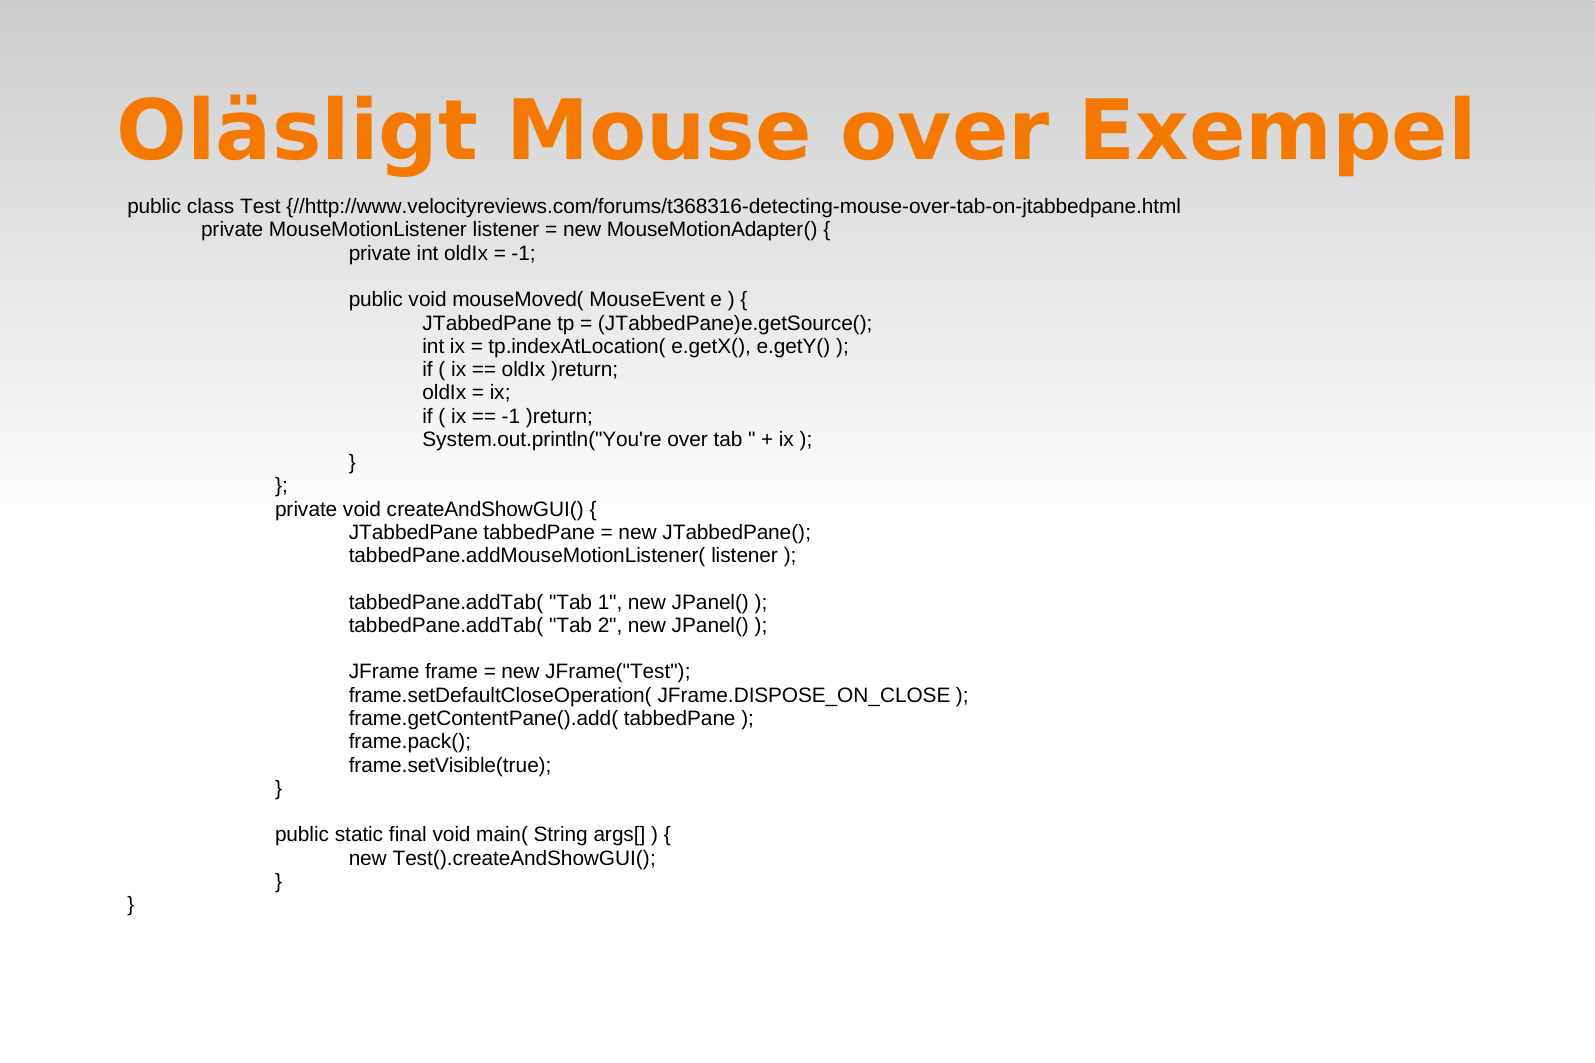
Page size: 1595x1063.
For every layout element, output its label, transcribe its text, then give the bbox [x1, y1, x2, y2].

title Oläsligt Mouse over Exempel [79, 49, 1515, 213]
text_box public class Test {//http://www.velocityreviews.com/forums/t368316-detecting-mouse-over-tab-on-jtabbedpane.html private MouseMotionListener listener = new MouseMotionAdapter() { private int oldIx = -1; public void mouseMoved( MouseEvent e ) { JTabbedPane tp = (JTabbedPane)e.getSource(); int ix = tp.indexAtLocation( e.getX(), e.getY() ); if ( ix == oldIx )return; oldIx = ix; if ( ix == -1 )return; System.out.println("You're over tab " + ix ); } }; private void createAndShowGUI() { JTabbedPane tabbedPane = new JTabbedPane(); tabbedPane.addMouseMotionListener( listener ); tabbedPane.addTab( "Tab 1", new JPanel() ); tabbedPane.addTab( "Tab 2", new JPanel() ); JFrame frame = new JFrame("Test"); frame.setDefaultCloseOperation( JFrame.DISPOSE_ON_CLOSE ); frame.getContentPane().add( tabbedPane ); frame.pack(); frame.setVisible(true); } public static final void main( String args[] ) { new Test().createAndShowGUI(); } } [112, 187, 1501, 1010]
